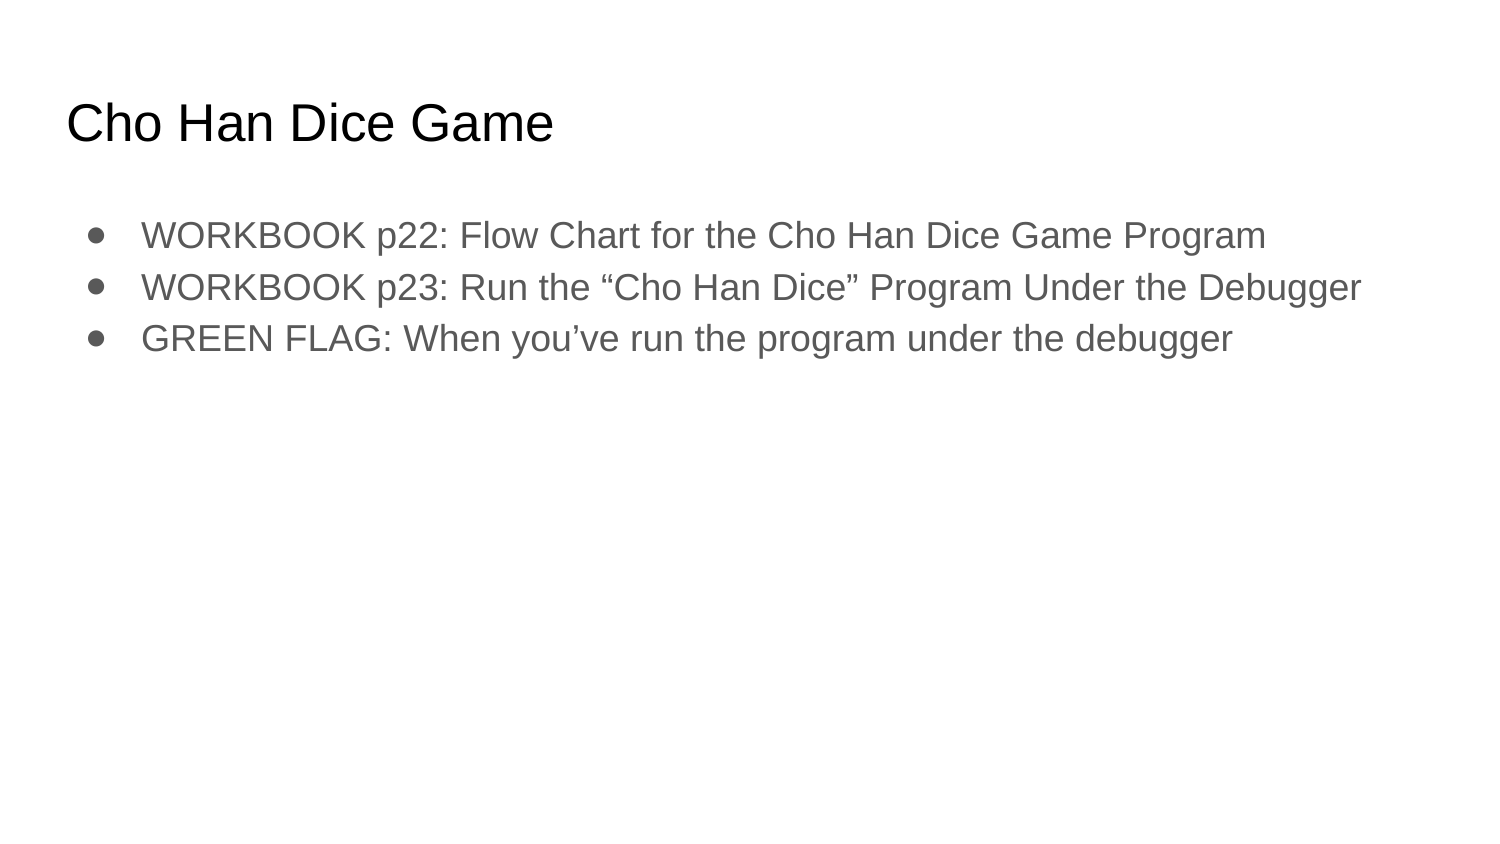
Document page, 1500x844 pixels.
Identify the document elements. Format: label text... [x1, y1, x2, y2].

list WORKBOOK p22: Flow Chart for the Cho Han Dice Game Program WORKBOOK p23: Run the “Cho Han Dice” Program Under the Debugger GREEN FLAG: When you’ve run the program under the debugger [51, 189, 1449, 750]
title Cho Han Dice Game [51, 72, 1449, 167]
